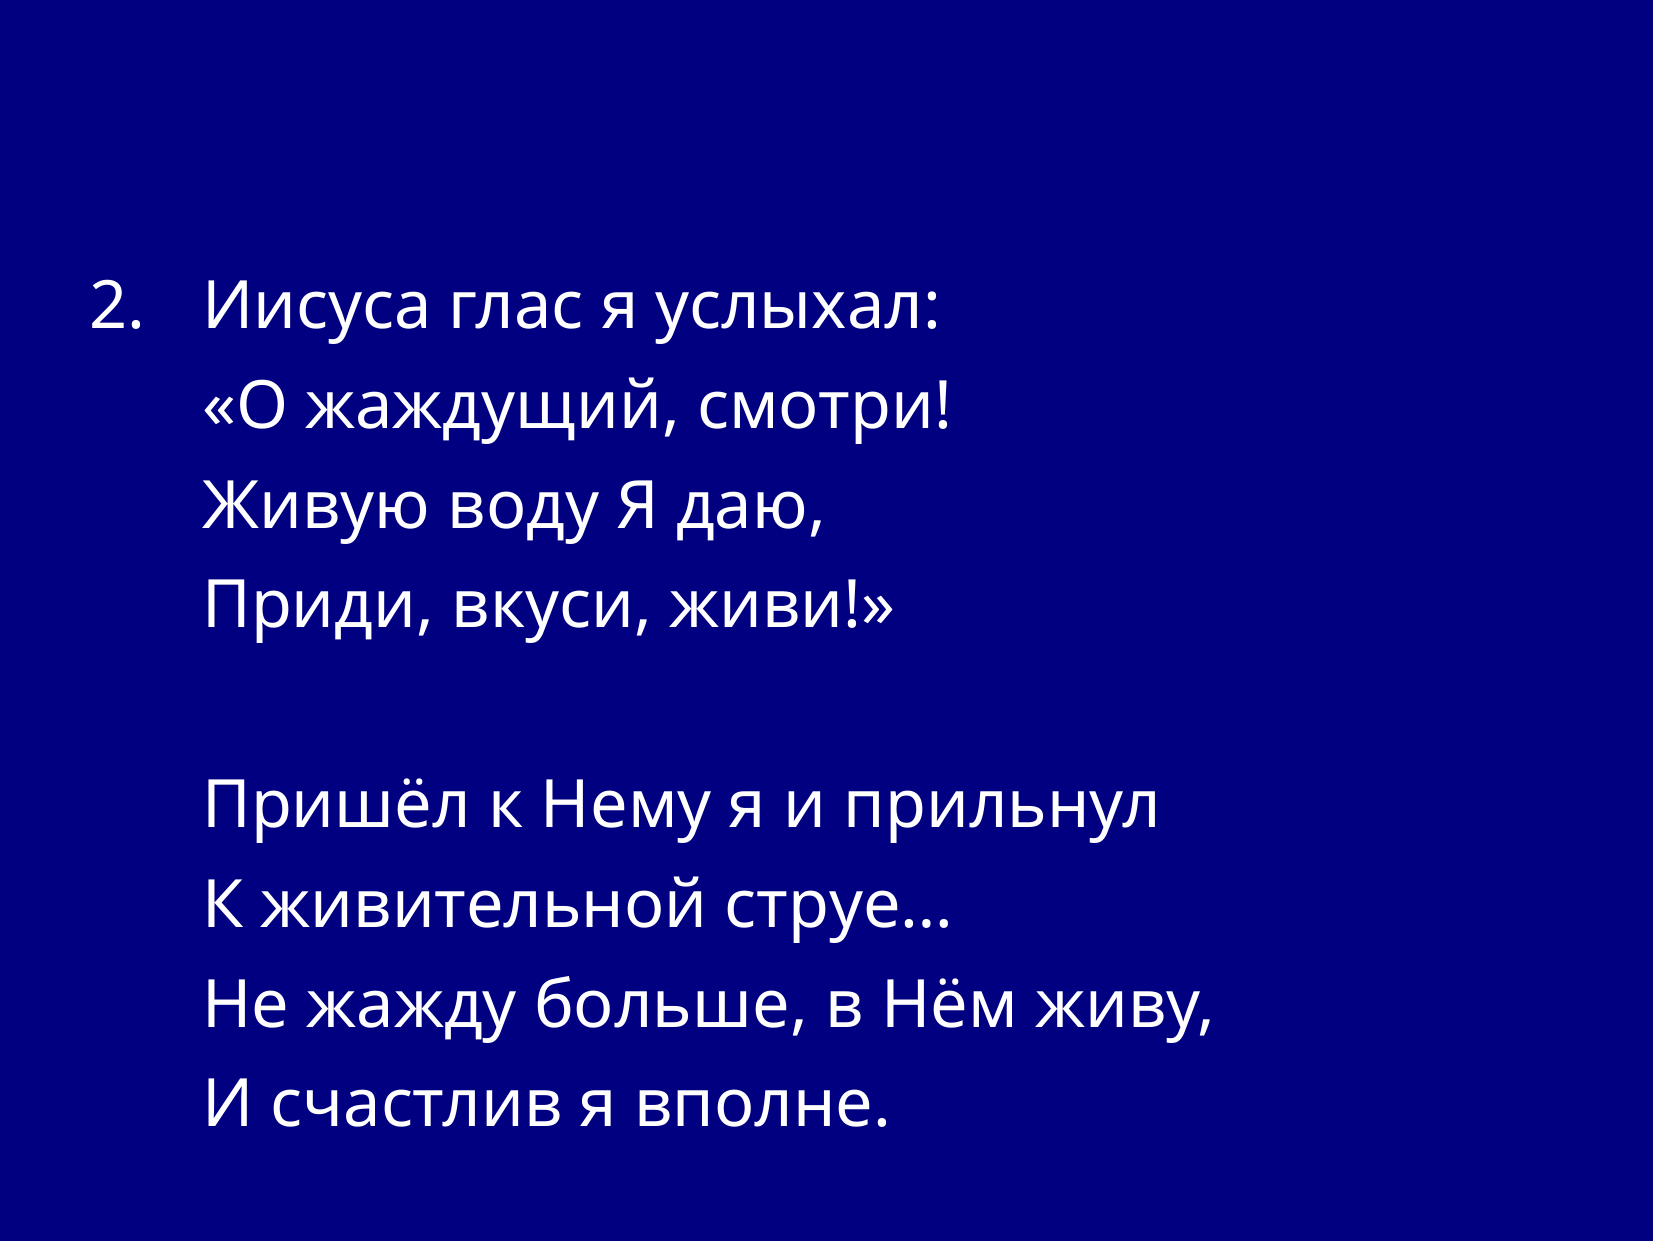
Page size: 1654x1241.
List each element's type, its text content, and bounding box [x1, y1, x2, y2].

text_box 2. Иисуса глас я услыхал: «О жаждущий, смотри! Живую воду Я даю, Приди, вкуси, живи!» Пришёл к Нему я и прильнул К живительной струе… Не жажду больше, в Нём живу, И счастлив я вполне. [75, 150, 1576, 1163]
